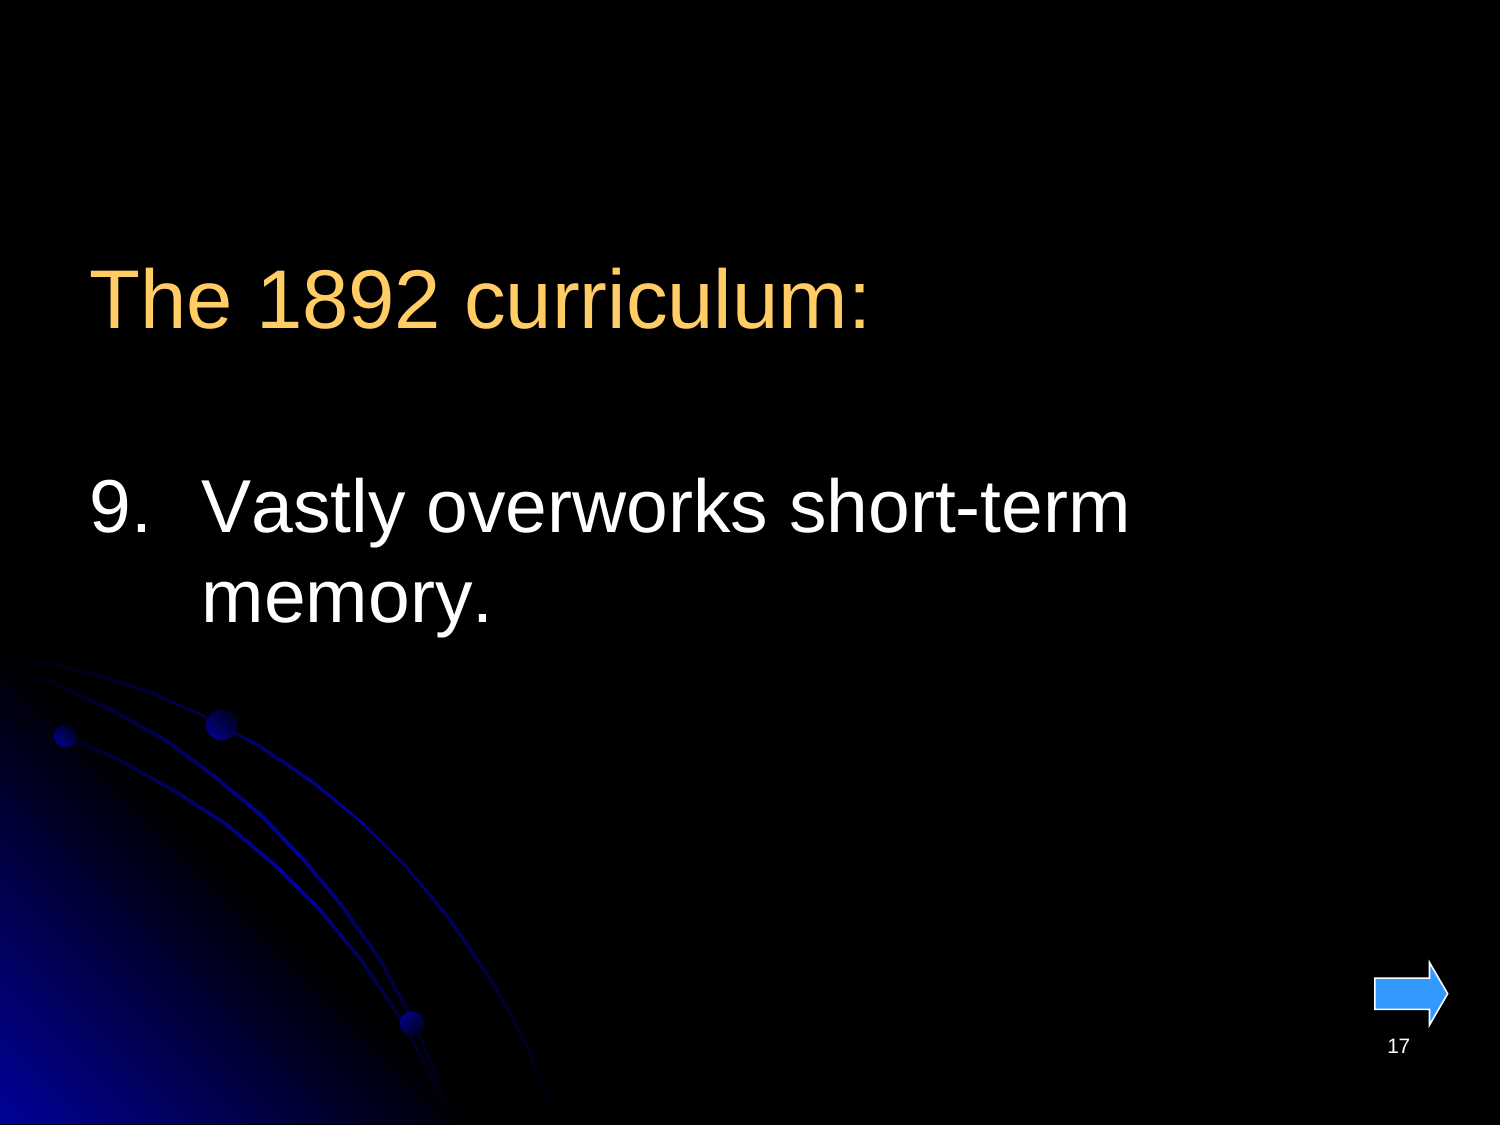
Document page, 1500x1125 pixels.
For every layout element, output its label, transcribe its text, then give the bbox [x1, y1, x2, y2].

text_box The 1892 curriculum: [75, 237, 1351, 353]
text_box 9. Vastly overworks short-term memory. [74, 449, 1388, 646]
text_box [1374, 962, 1448, 1026]
